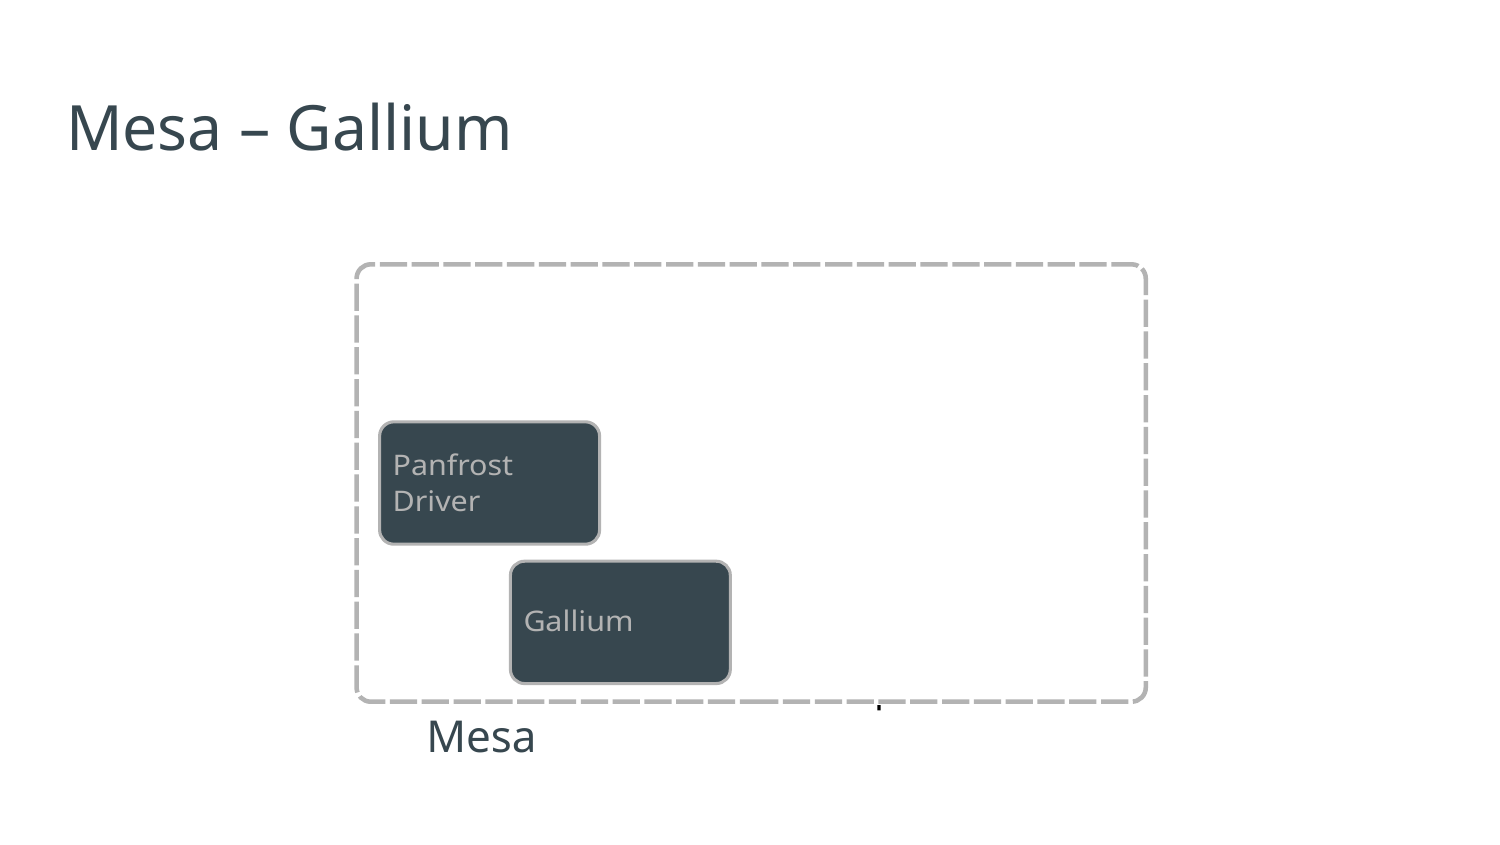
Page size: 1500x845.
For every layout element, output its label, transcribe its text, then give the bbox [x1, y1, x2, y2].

picture [0, 199, 1500, 800]
title Mesa – Gallium [51, 72, 1449, 167]
